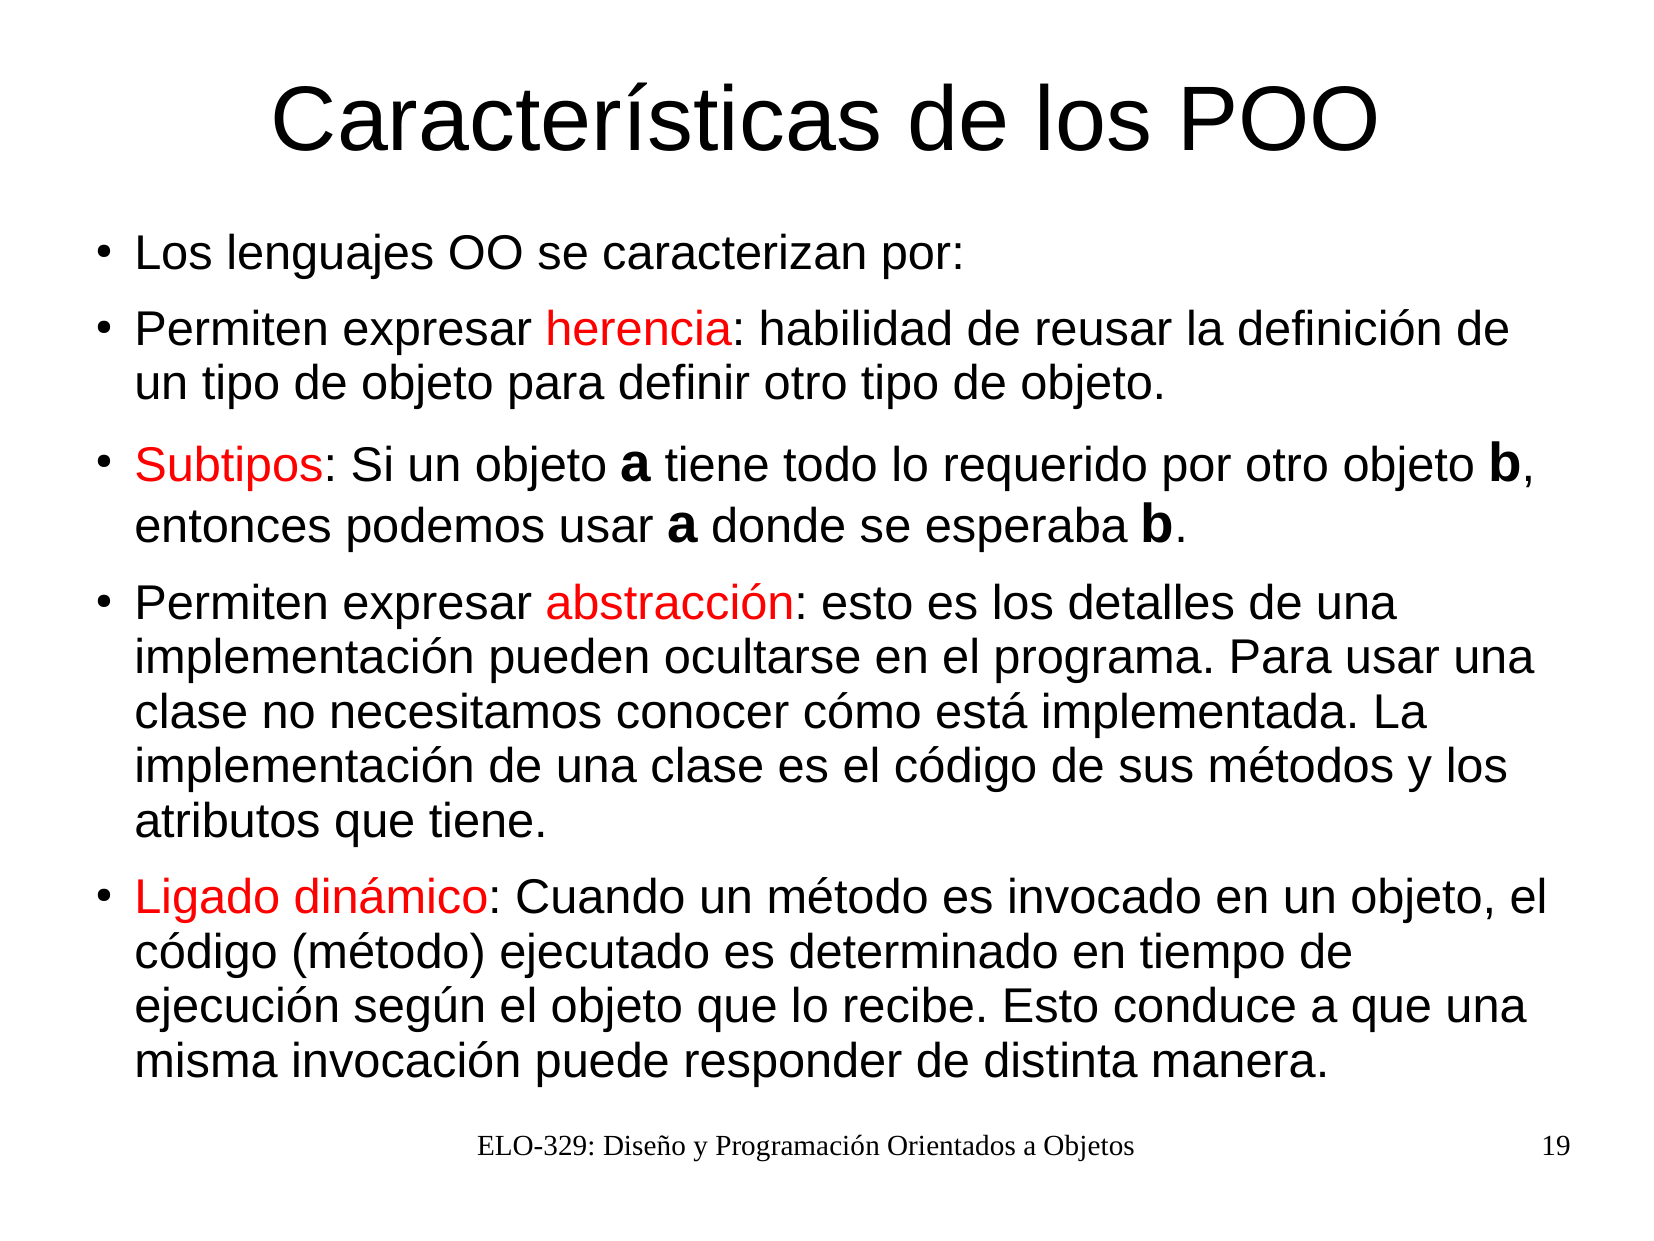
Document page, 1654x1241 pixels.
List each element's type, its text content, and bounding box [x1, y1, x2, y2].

title Características de los POO [82, 56, 1571, 181]
list Los lenguajes OO se caracterizan por: Permiten expresar herencia: habilidad de reusar la definición de un tipo de objeto para definir otro tipo de objeto. Subtipos: Si un objeto a tiene todo lo requerido por otro objeto b, entonces podemos usar a donde se esperaba b. Permiten expresar abstracción: esto es los detalles de una implementación pueden ocultarse en el programa. Para usar una clase no necesitamos conocer cómo está implementada. La implementación de una clase es el código de sus métodos y los atributos que tiene. Ligado dinámico: Cuando un método es invocado en un objeto, el código (método) ejecutado es determinado en tiempo de ejecución según el objeto que lo recibe. Esto conduce a que una misma invocación puede responder de distinta manera. [82, 225, 1571, 1109]
